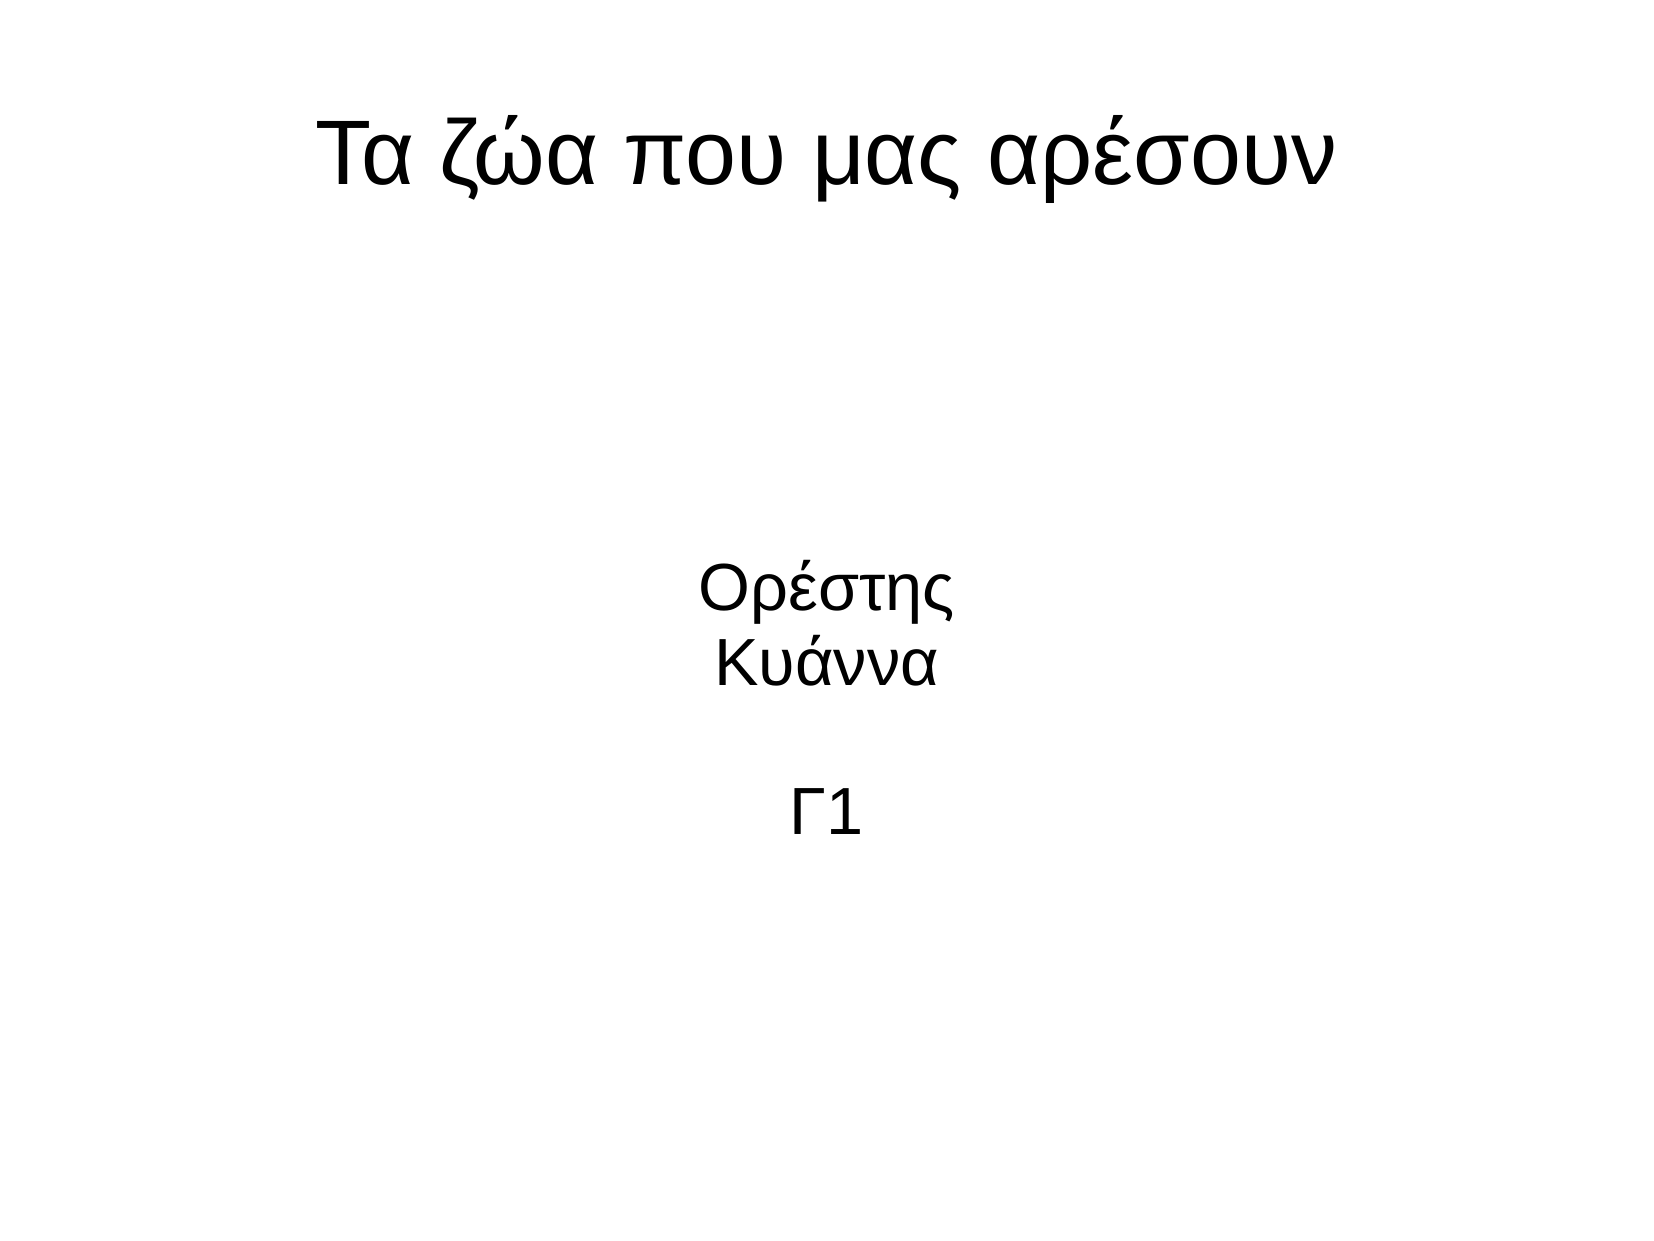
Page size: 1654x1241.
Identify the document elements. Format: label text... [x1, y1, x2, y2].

title Τα ζώα που μας αρέσουν [82, 49, 1571, 257]
subtitle Ορέστης Κυάννα Γ1 [82, 290, 1571, 1109]
